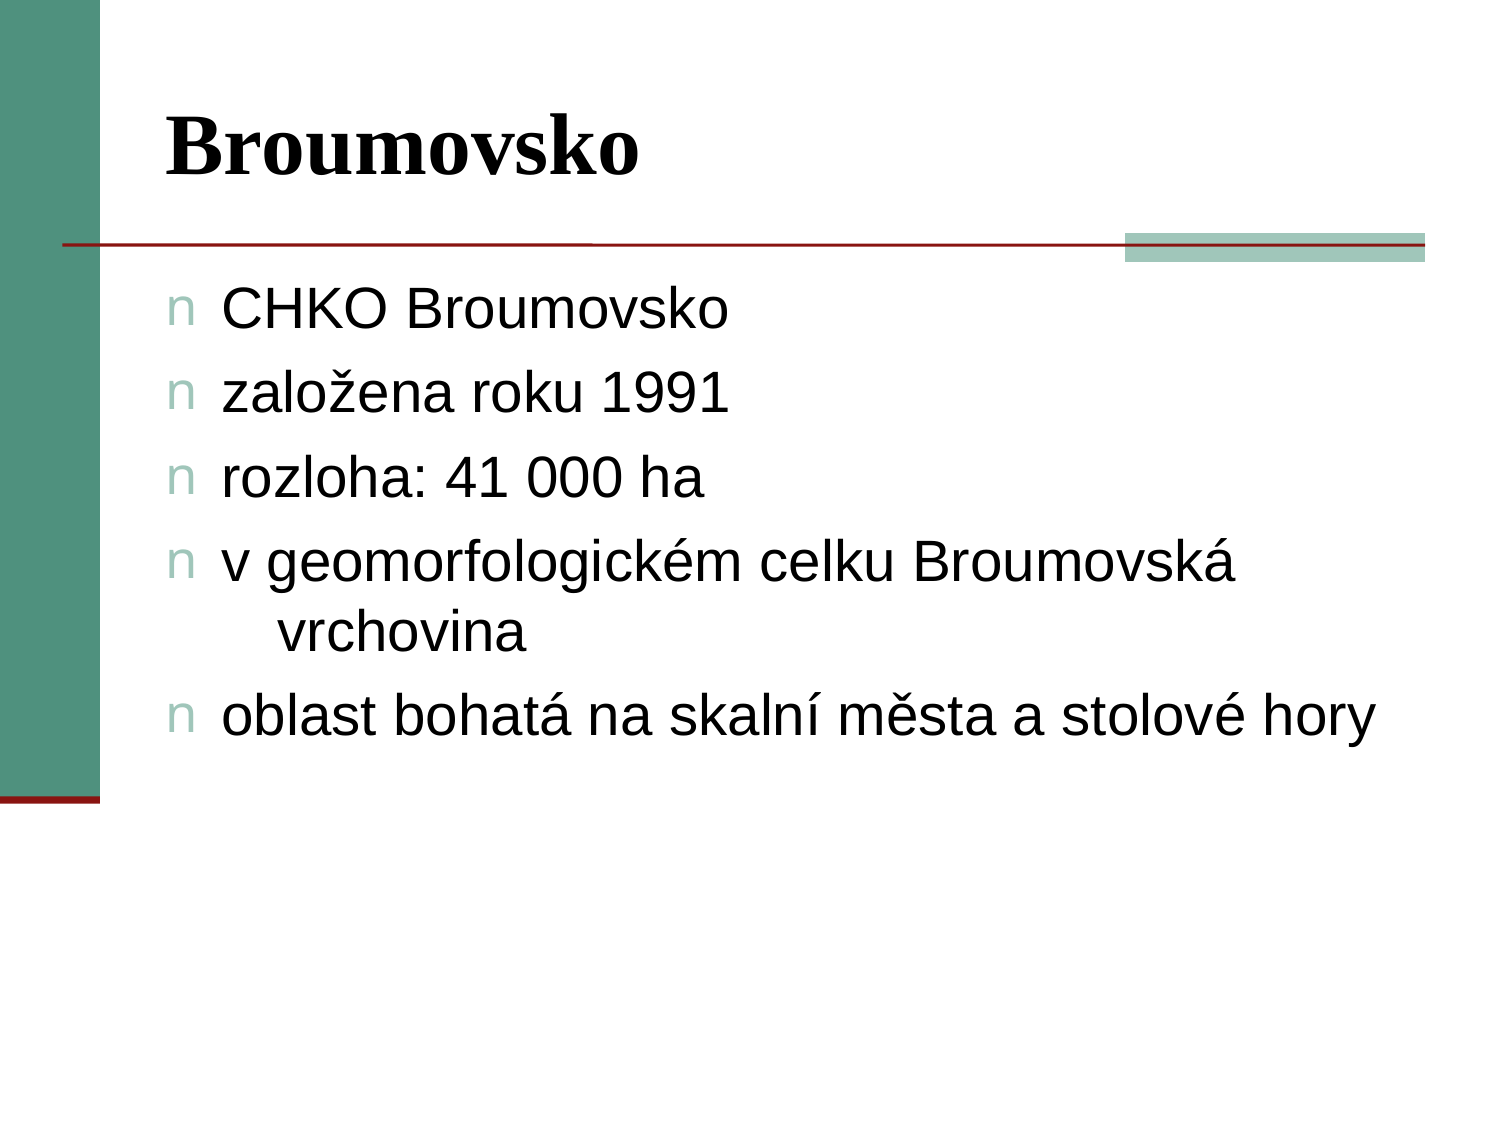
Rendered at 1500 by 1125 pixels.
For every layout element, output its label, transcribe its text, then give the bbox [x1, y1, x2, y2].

title Broumovsko [150, 45, 1426, 234]
list CHKO Broumovsko založena roku 1991 rozloha: 41 000 ha v geomorfologickém celku Broumovská vrchovina oblast bohatá na skalní města a stolové hory [150, 262, 1426, 1006]
